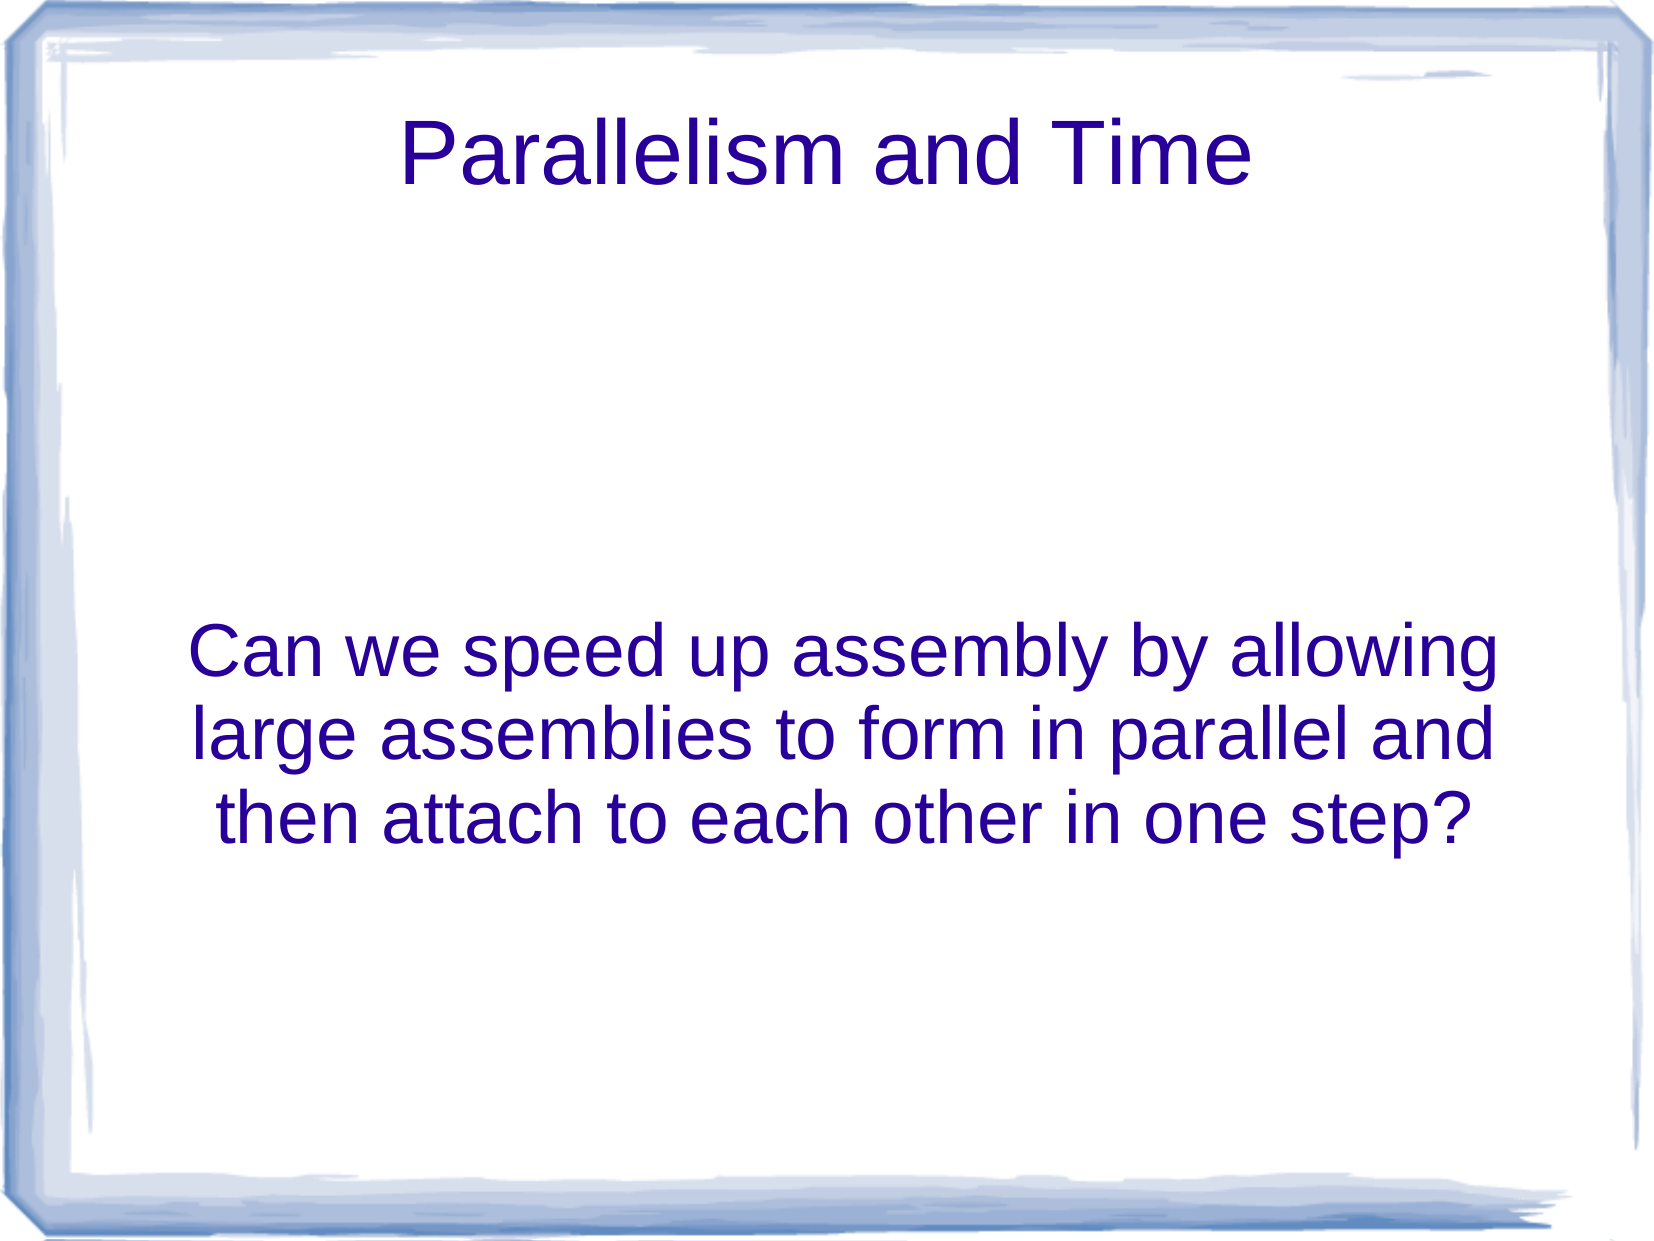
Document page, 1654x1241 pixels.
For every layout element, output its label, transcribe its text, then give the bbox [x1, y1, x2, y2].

picture [0, 0, 1654, 1241]
title Parallelism and Time [82, 49, 1571, 257]
subtitle Can we speed up assembly by allowing large assemblies to form in parallel and then attach to each other in one step? [118, 324, 1571, 1144]
